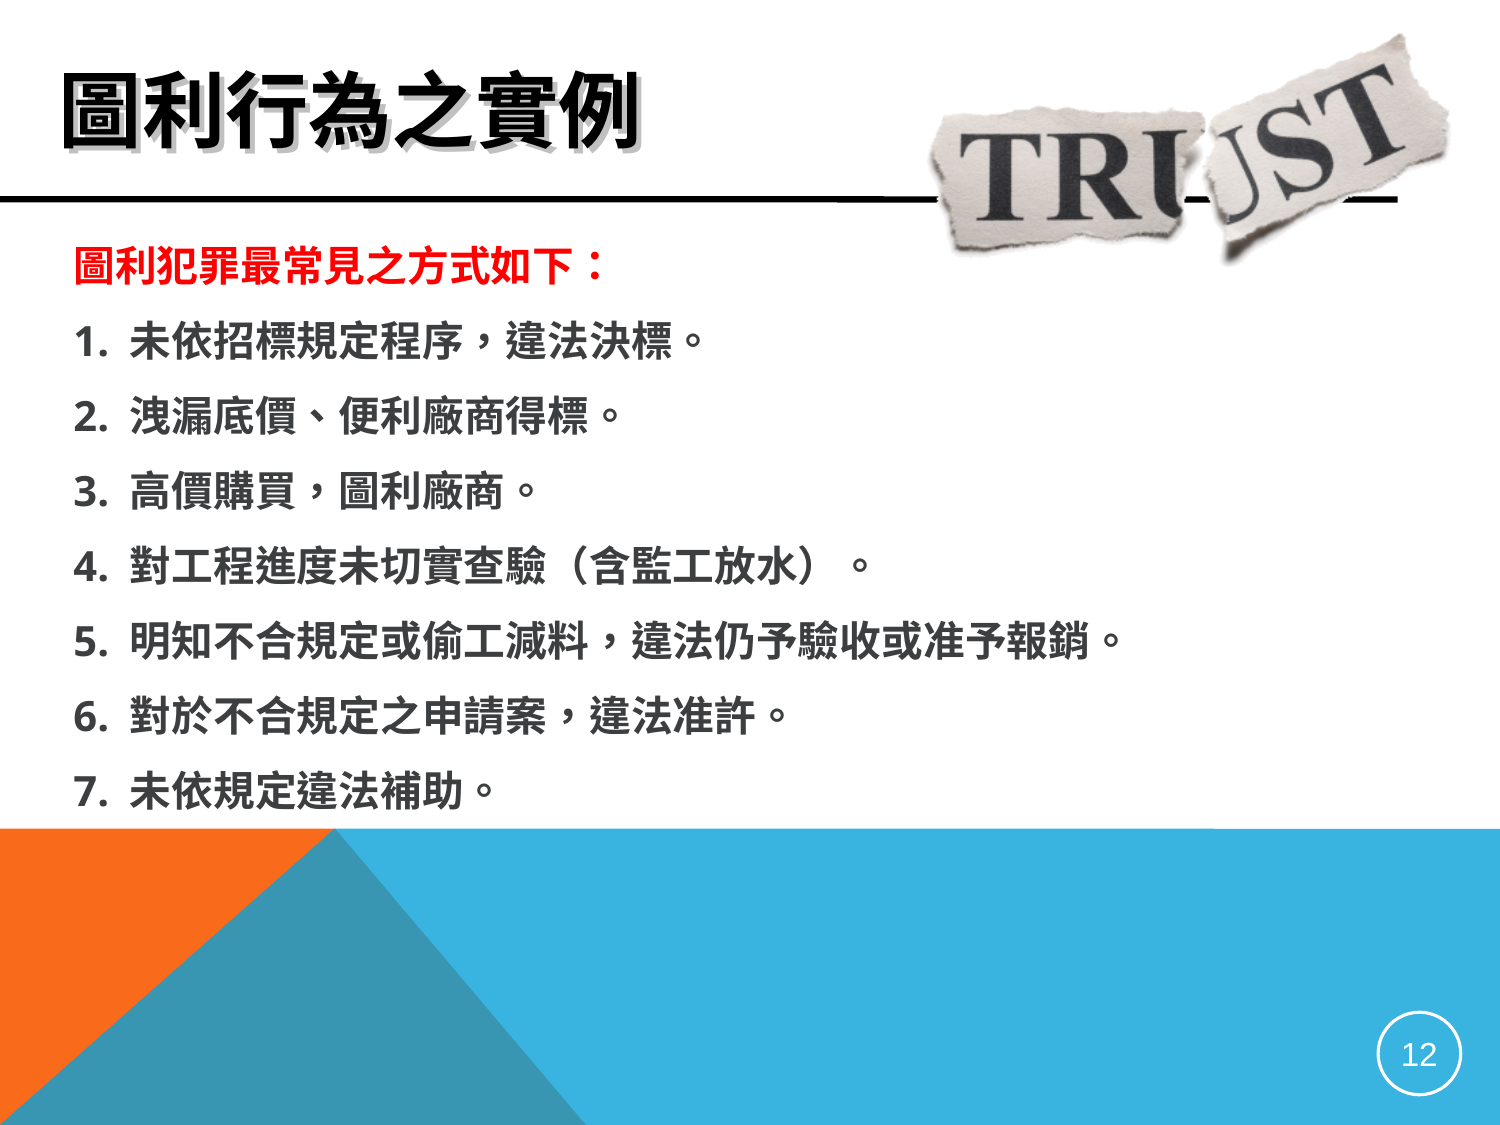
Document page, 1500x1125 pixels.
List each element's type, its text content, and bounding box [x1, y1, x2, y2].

text_box 圖利行為之實例 [44, 50, 914, 166]
text_box <編號> [1378, 1012, 1461, 1095]
picture [914, 1, 1489, 282]
text_box 圖利犯罪最常見之方式如下： 1. 未依招標規定程序，違法決標。 2. 洩漏底價、便利廠商得標。 3. 高價購買，圖利廠商。 4. 對工程進度未切實查驗（含監工放水）。 5. 明知不合規定或偷工減料，違法仍予驗收或准予報銷。 6. 對於不合規定之申請案，違法准許。 7. 未依規定違法補助。 [58, 231, 1383, 823]
